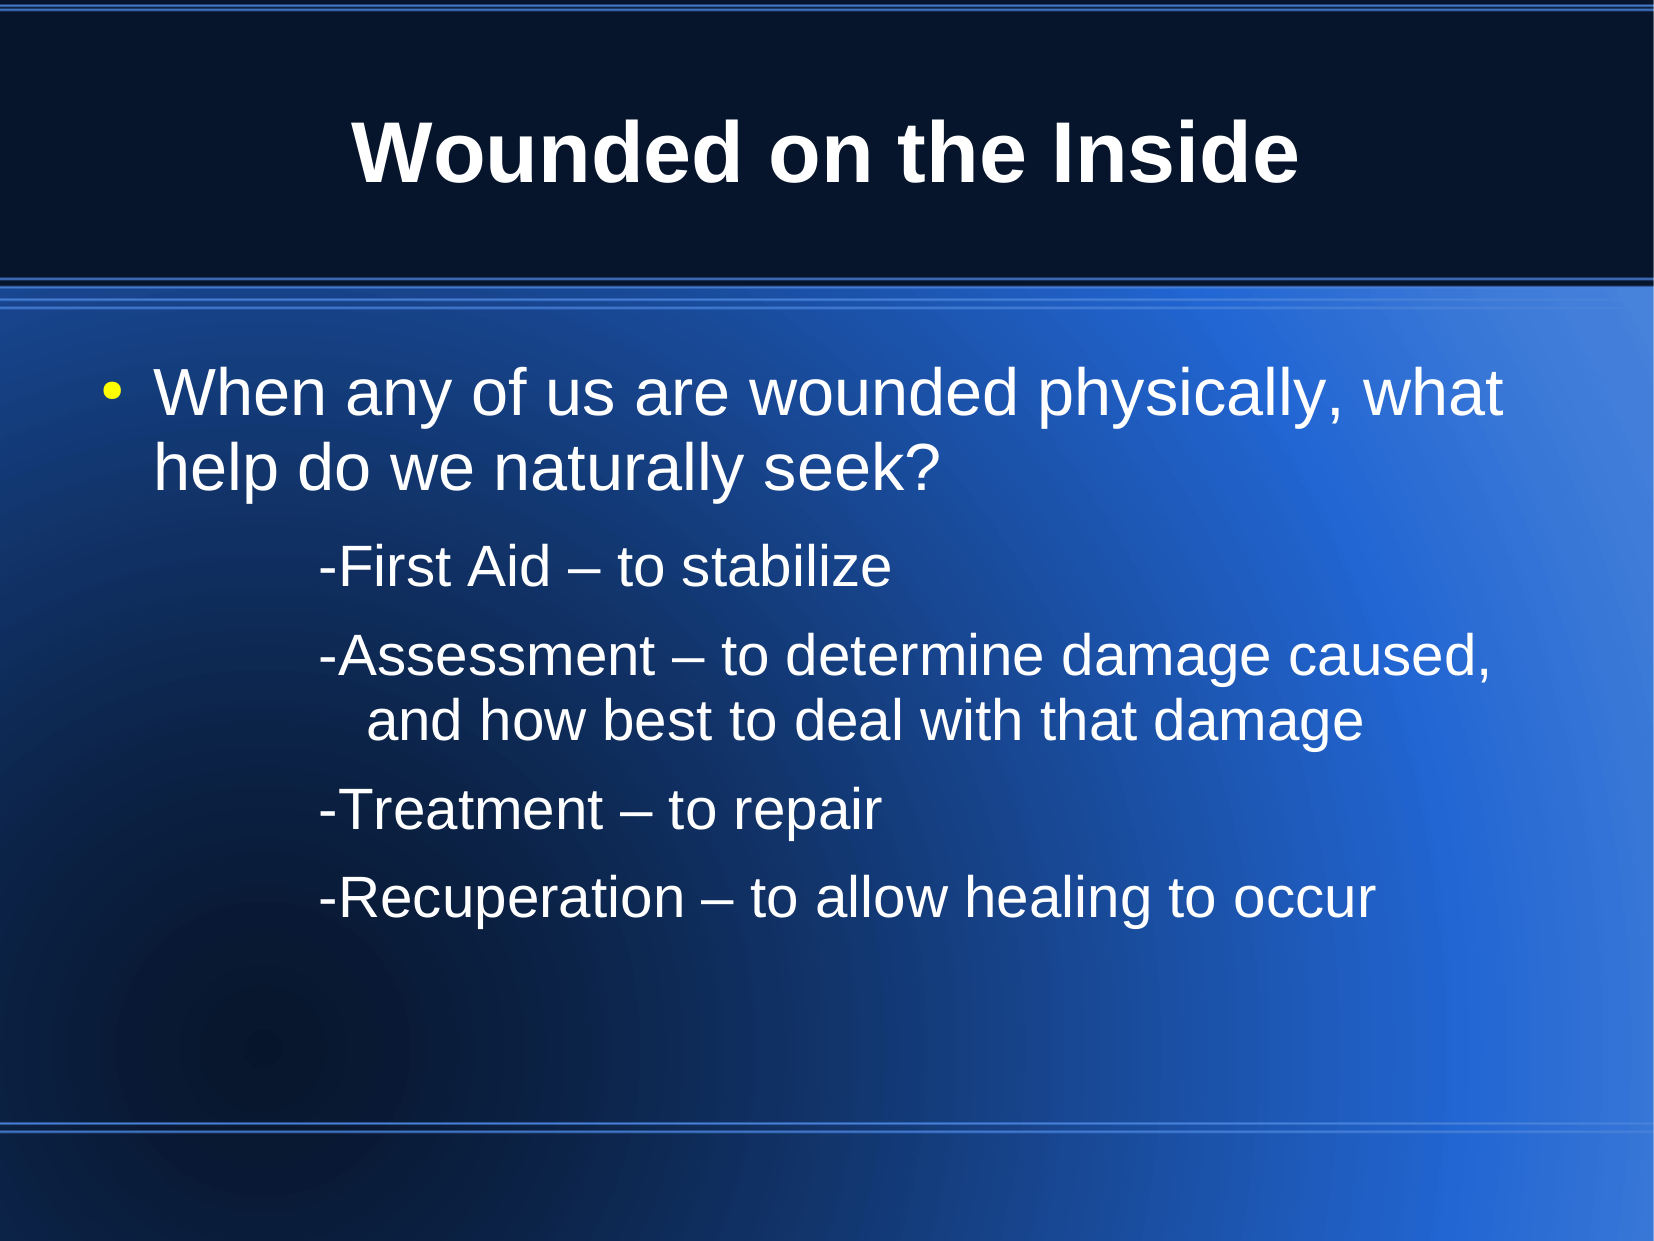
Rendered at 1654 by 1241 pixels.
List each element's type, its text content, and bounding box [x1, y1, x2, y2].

picture [0, 0, 1654, 1241]
list When any of us are wounded physically, what help do we naturally seek? -First Aid – to stabilize -Assessment – to determine damage caused, and how best to deal with that damage -Treatment – to repair -Recuperation – to allow healing to occur [82, 355, 1571, 1106]
title Wounded on the Inside [82, 49, 1571, 257]
